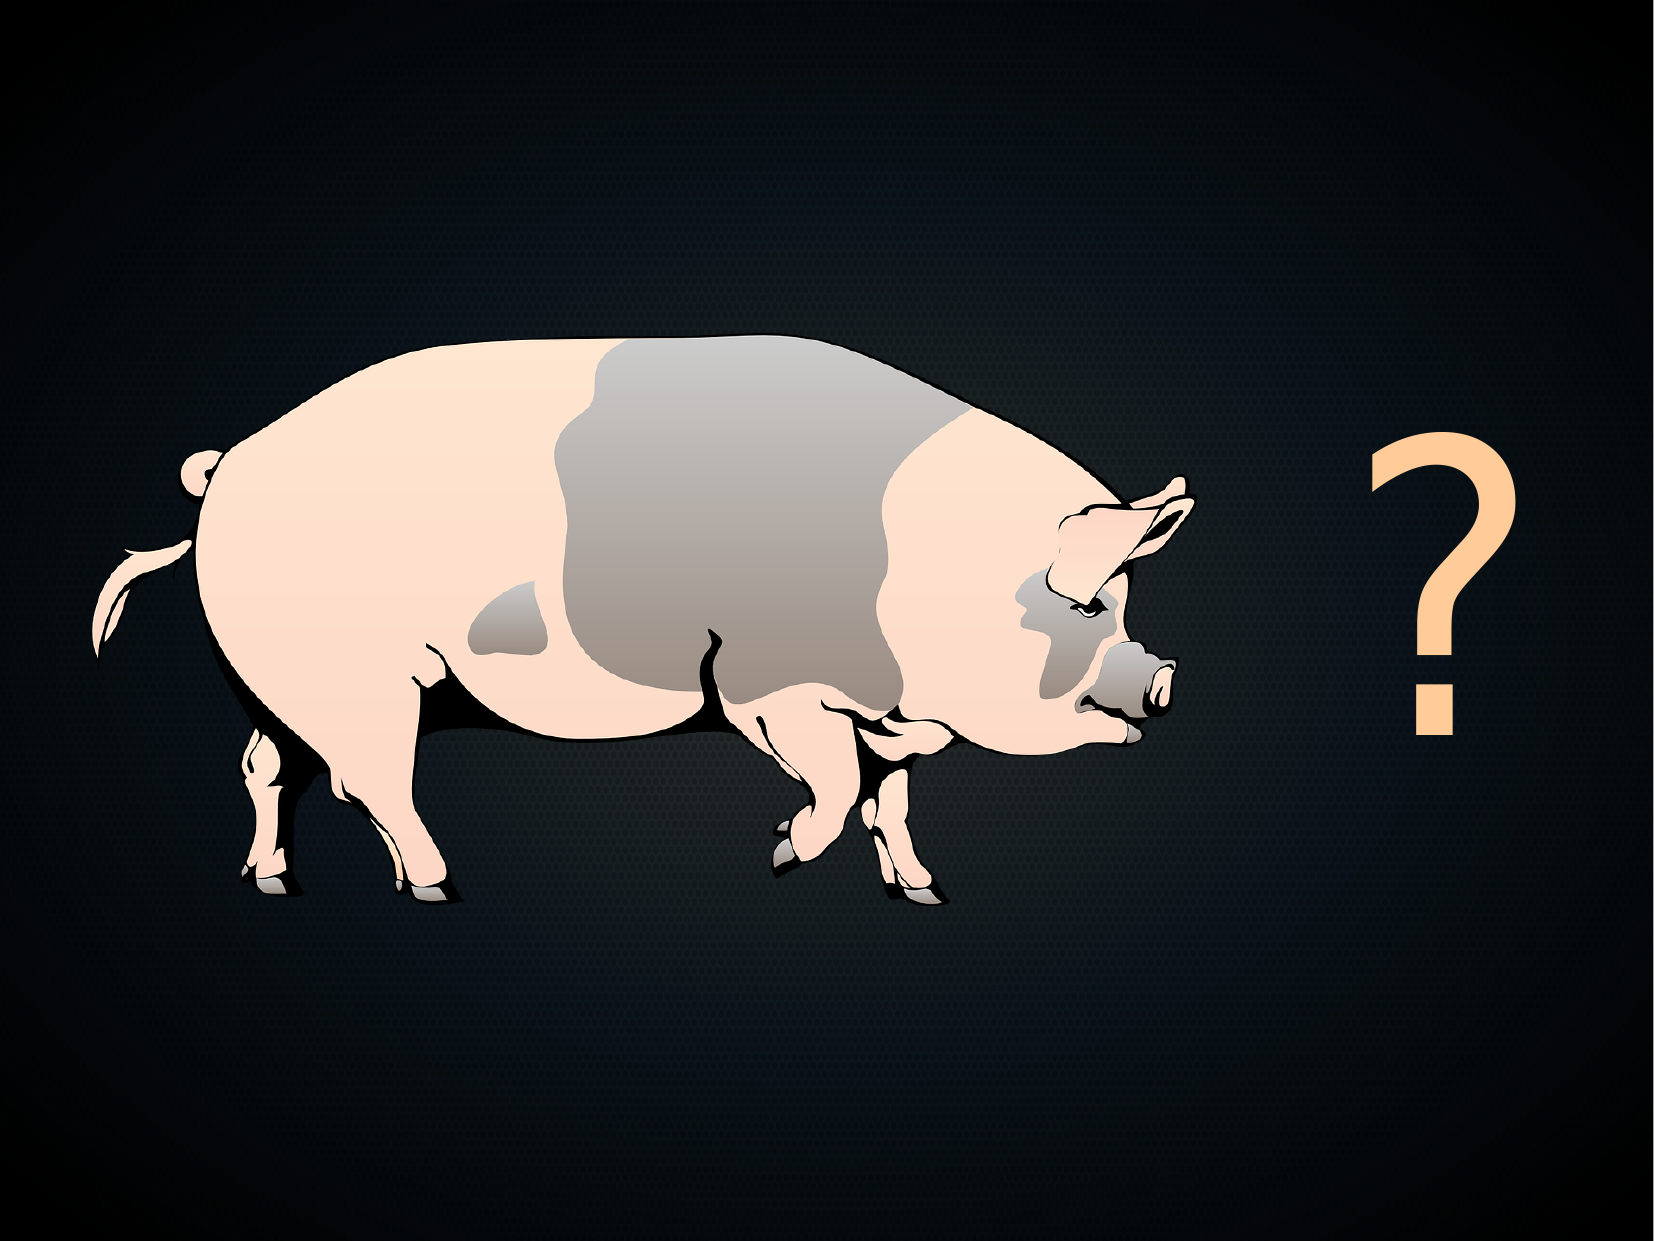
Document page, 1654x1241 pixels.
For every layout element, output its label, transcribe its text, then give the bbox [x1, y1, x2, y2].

picture [0, 0, 1654, 1241]
text_box ? [1331, 349, 1556, 840]
